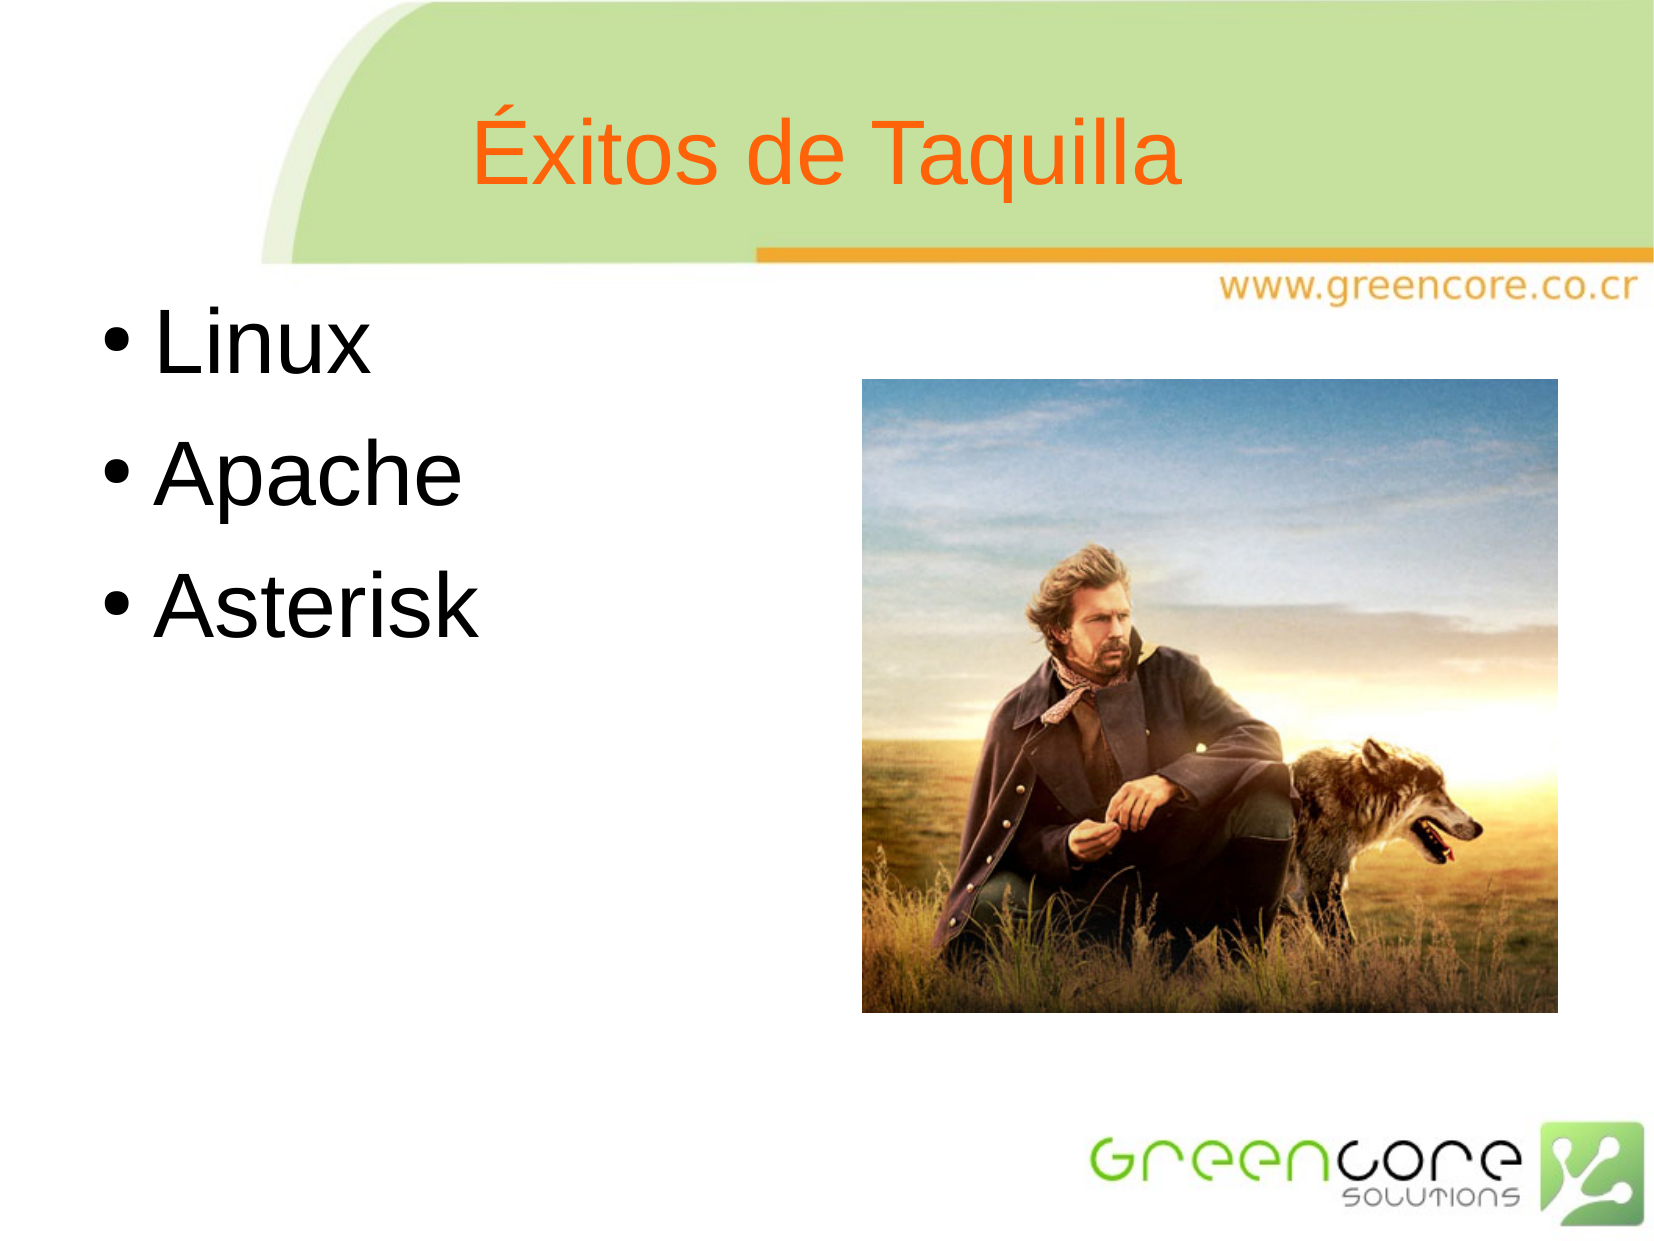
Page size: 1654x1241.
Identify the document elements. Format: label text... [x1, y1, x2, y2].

title Éxitos de Taquilla [82, 56, 1571, 250]
list Linux Apache Asterisk [82, 290, 1571, 1094]
picture [0, 0, 1654, 1241]
